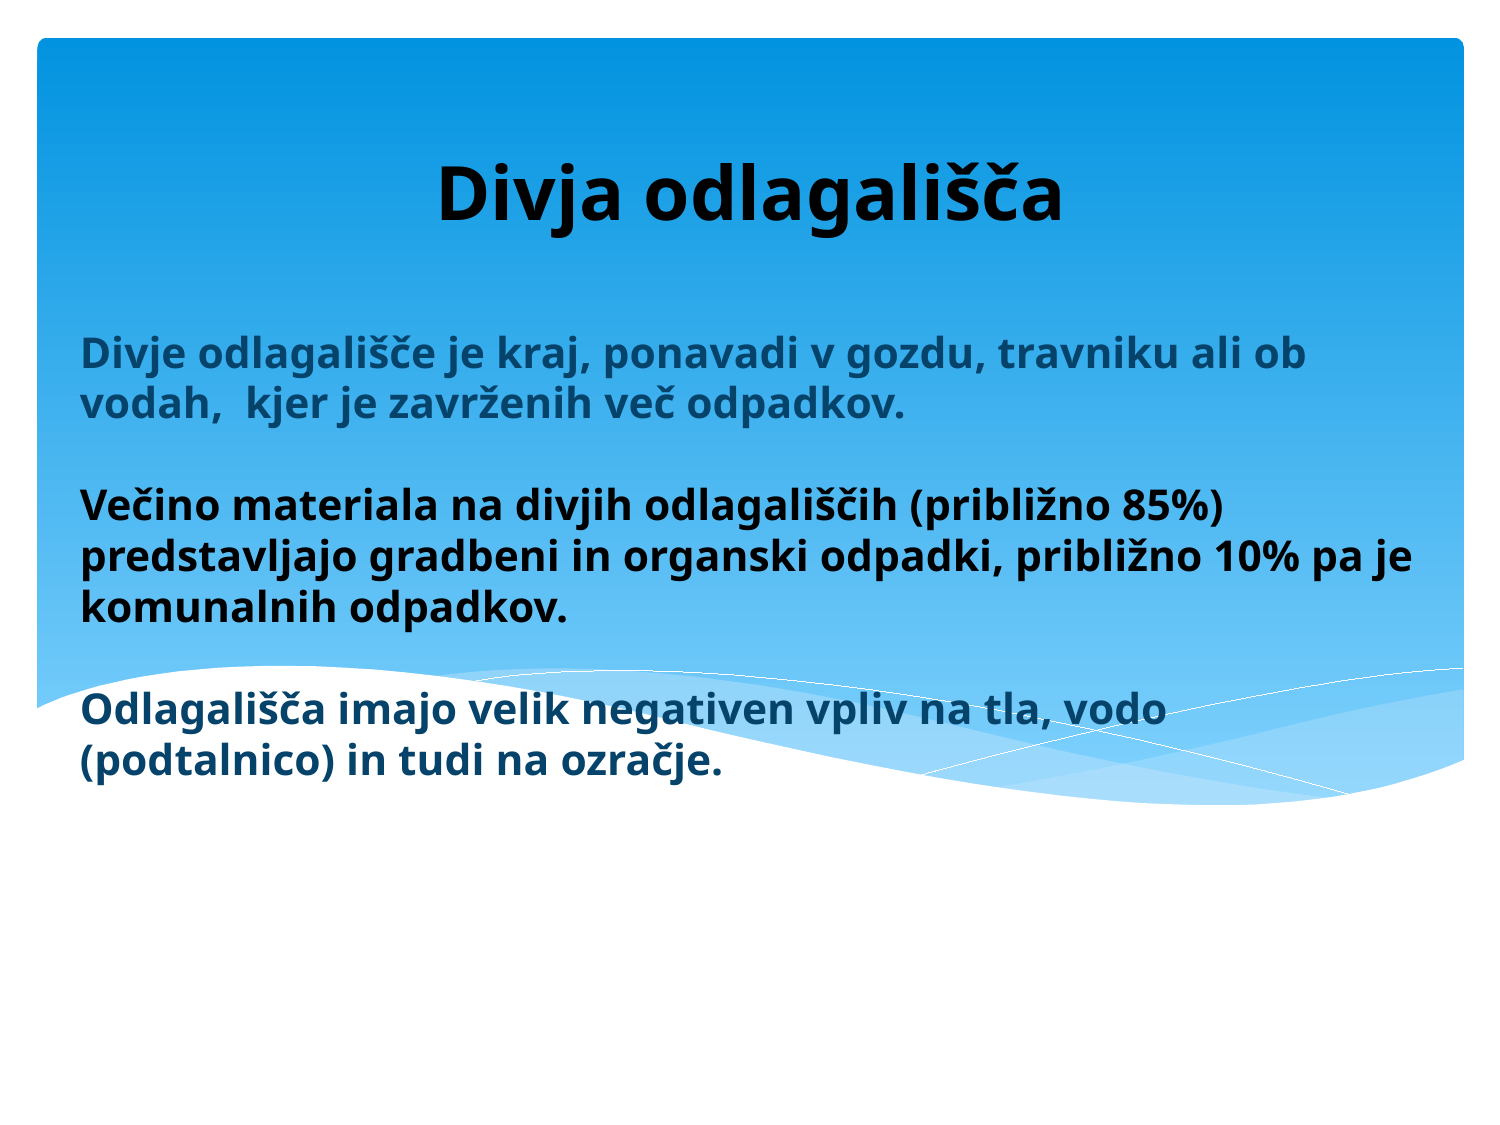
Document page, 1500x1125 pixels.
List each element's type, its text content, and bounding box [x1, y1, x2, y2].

title Divje odlagališče je kraj, ponavadi v gozdu, travniku ali ob vodah, kjer je zavrženih več odpadkov. Večino materiala na divjih odlagališčih (približno 85%) predstavljajo gradbeni in organski odpadki, približno 10% pa je komunalnih odpadkov. Odlagališča imajo velik negativen vpliv na tla, vodo (podtalnico) in tudi na ozračje. [64, 267, 1447, 1047]
list Divja odlagališča [224, 90, 1278, 244]
